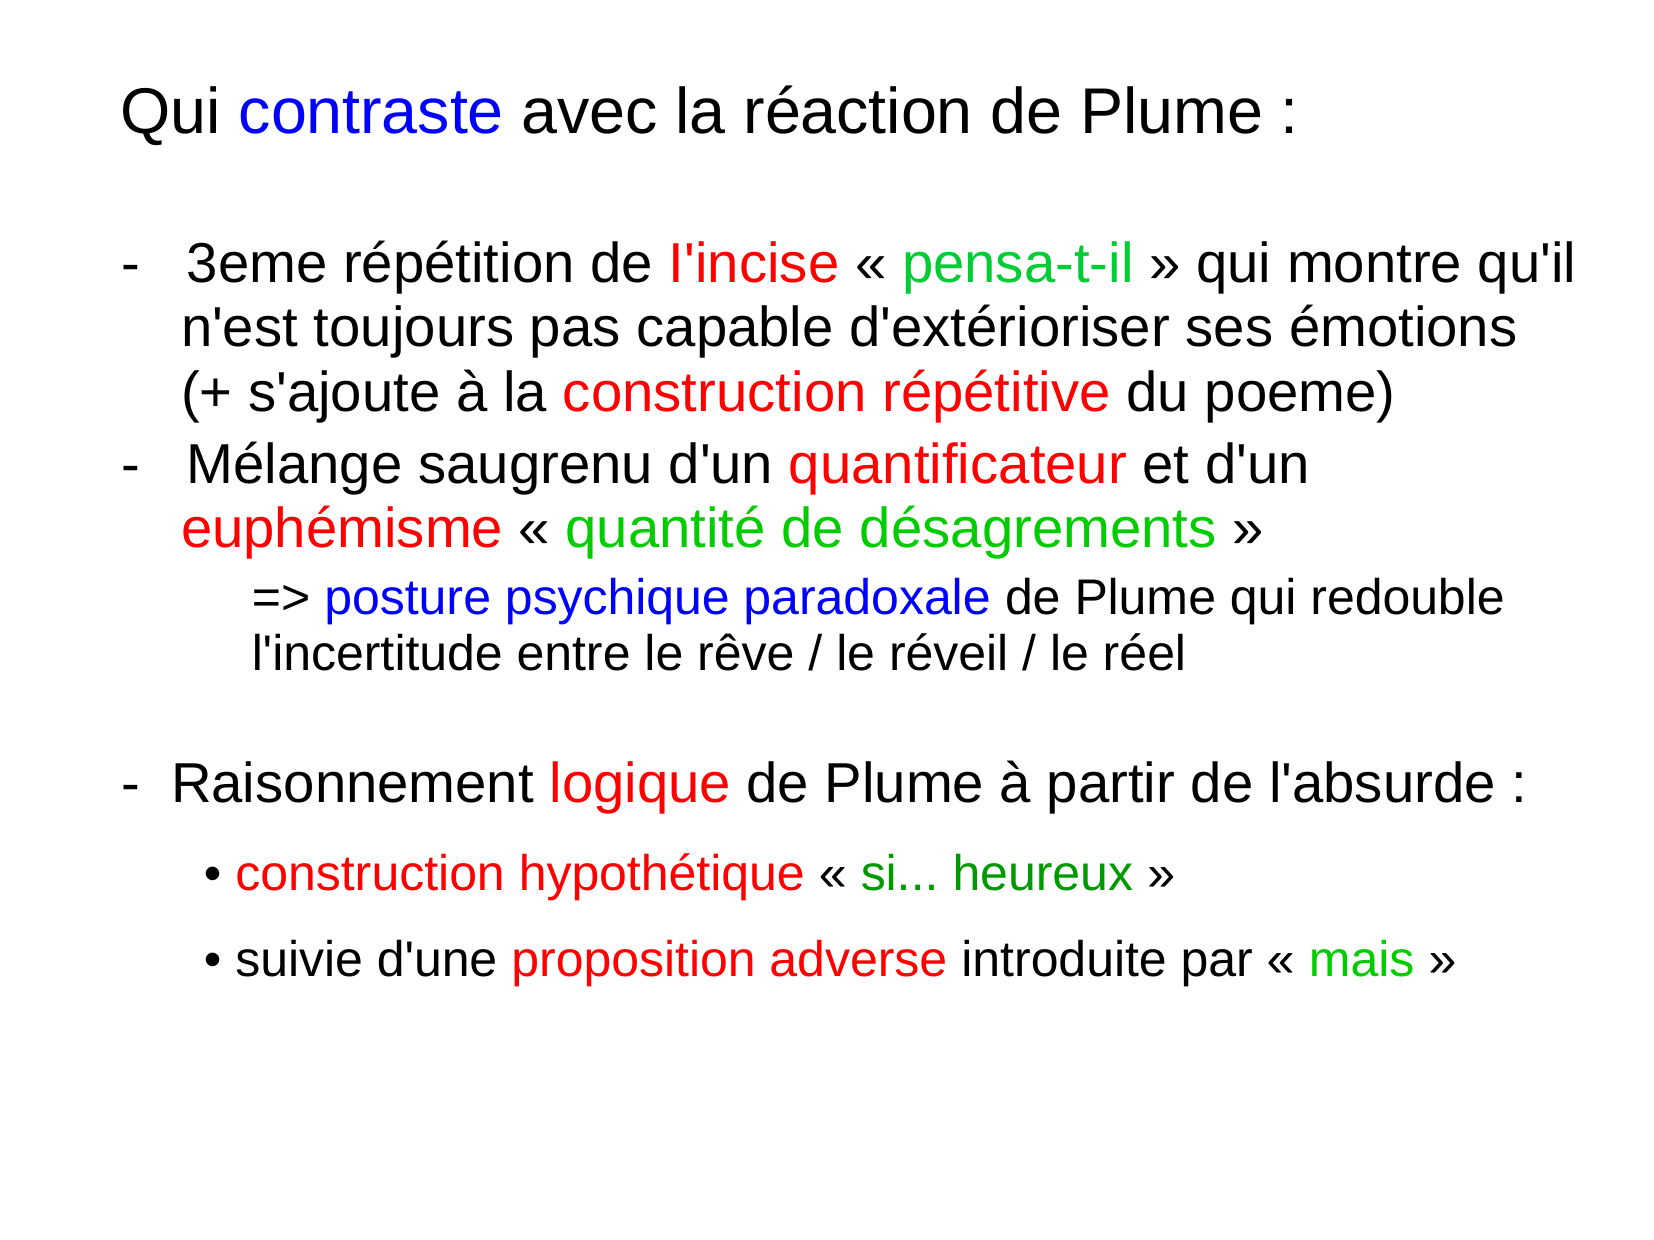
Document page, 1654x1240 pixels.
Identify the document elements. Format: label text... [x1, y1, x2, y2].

text_box - 3eme répétition de I'incise « pensa-t-il » qui montre qu'il n'est toujours pas capable d'extérioriser ses émotions (+ s'ajoute à la construction répétitive du poeme) - Mélange saugrenu d'un quantificateur et d'un euphémisme « quantité de désagrements » => posture psychique paradoxale de Plume qui redouble l'incertitude entre le rêve / le réveil / le réel - Raisonnement logique de Plume à partir de l'absurde : • construction hypothétique « si... heureux » • suivie d'une proposition adverse introduite par « mais » [121, 229, 1581, 1080]
text_box Qui contraste avec la réaction de Plume : [129, 93, 161, 126]
text_box Qui contraste avec la réaction de Plume : [106, 68, 1321, 126]
